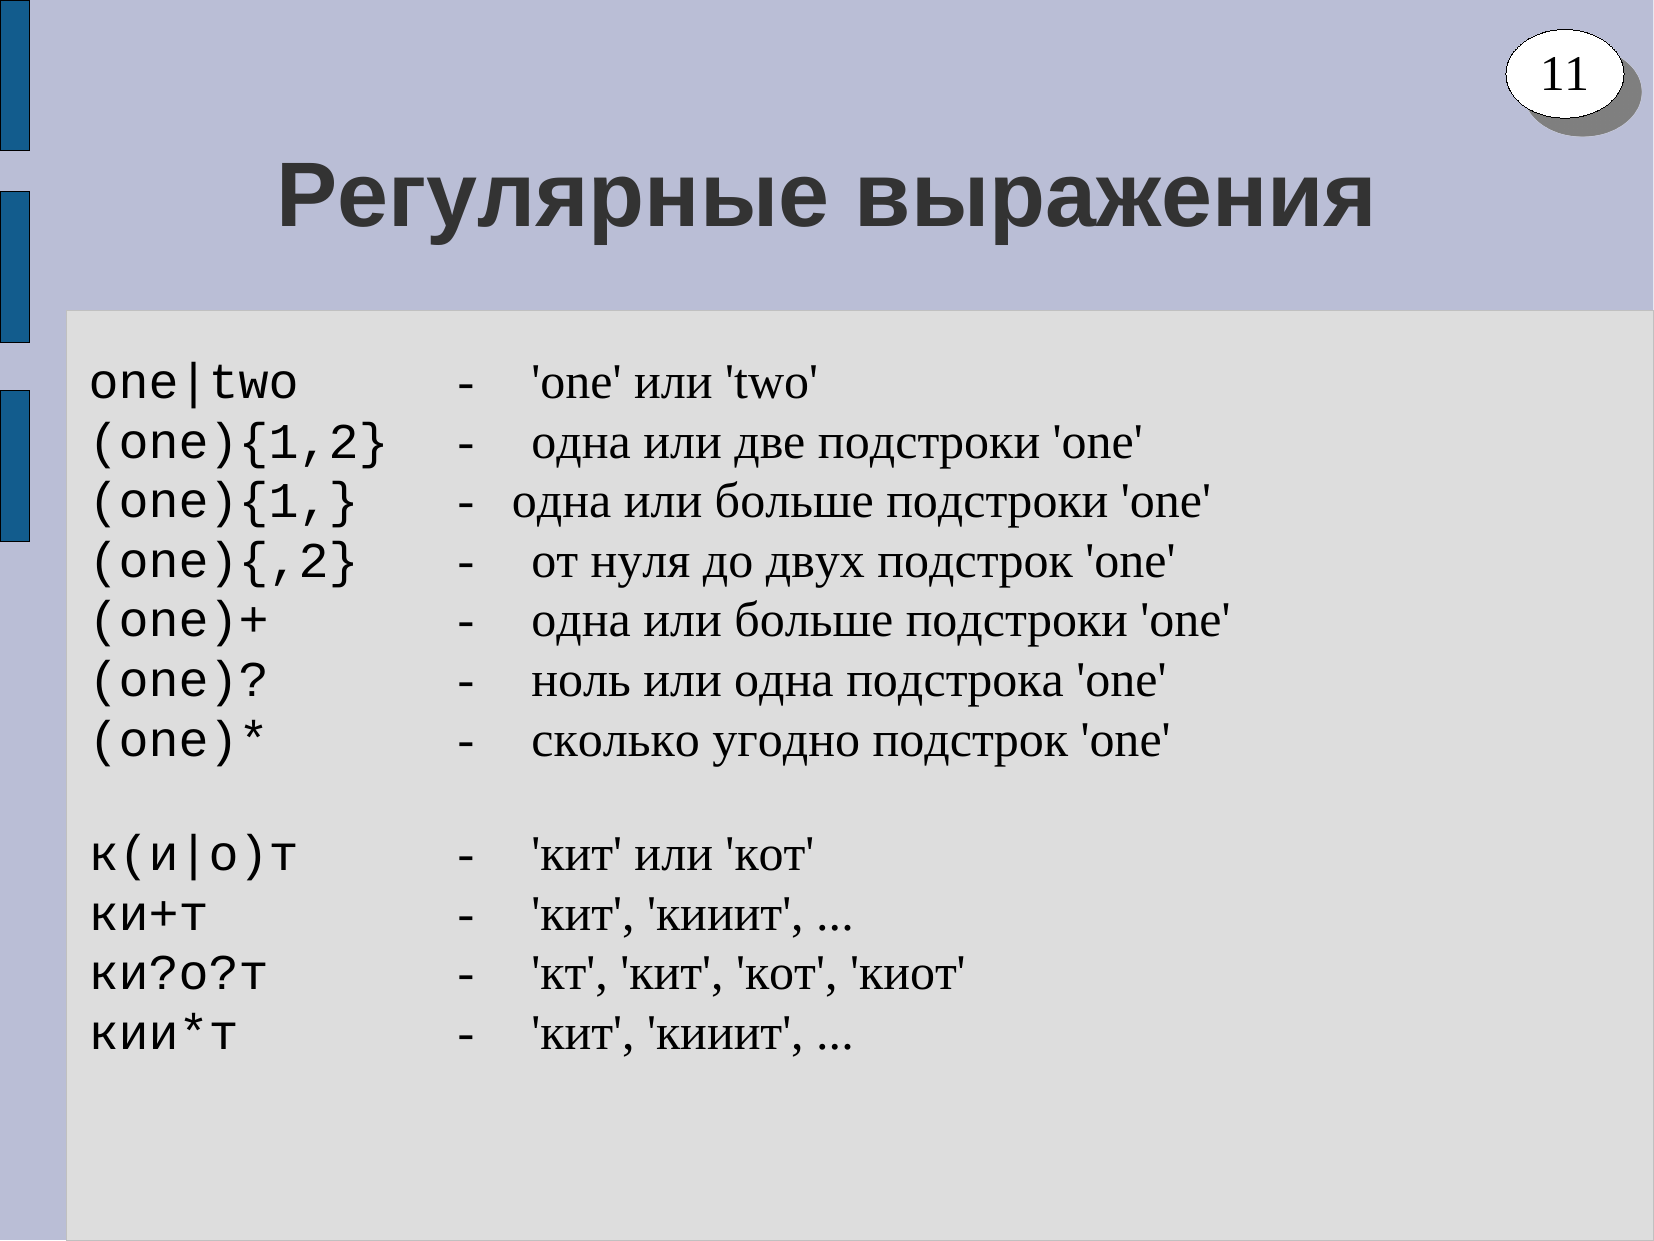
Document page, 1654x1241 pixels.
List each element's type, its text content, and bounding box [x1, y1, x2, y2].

text_box one|two - 'one' или 'two' (one){1,2} - одна или две подстроки 'one' (one){1,} - одна или больше подстроки 'one' (one){,2} - от нуля до двух подстрок 'one' (one)+ - одна или больше подстроки 'one' (one)? - ноль или одна подстрока 'one' (one)* - сколько угодно подстрок 'one' к(и|о)т - 'кит' или 'кот' ки+т - 'кит', 'кииит', ... ки?о?т - 'кт', 'кит', 'кот', 'киот' кии*т - 'кит', 'кииит', ... [88, 354, 1232, 1065]
text_box 11 [1505, 29, 1625, 119]
title Регулярные выражения [121, 91, 1534, 299]
